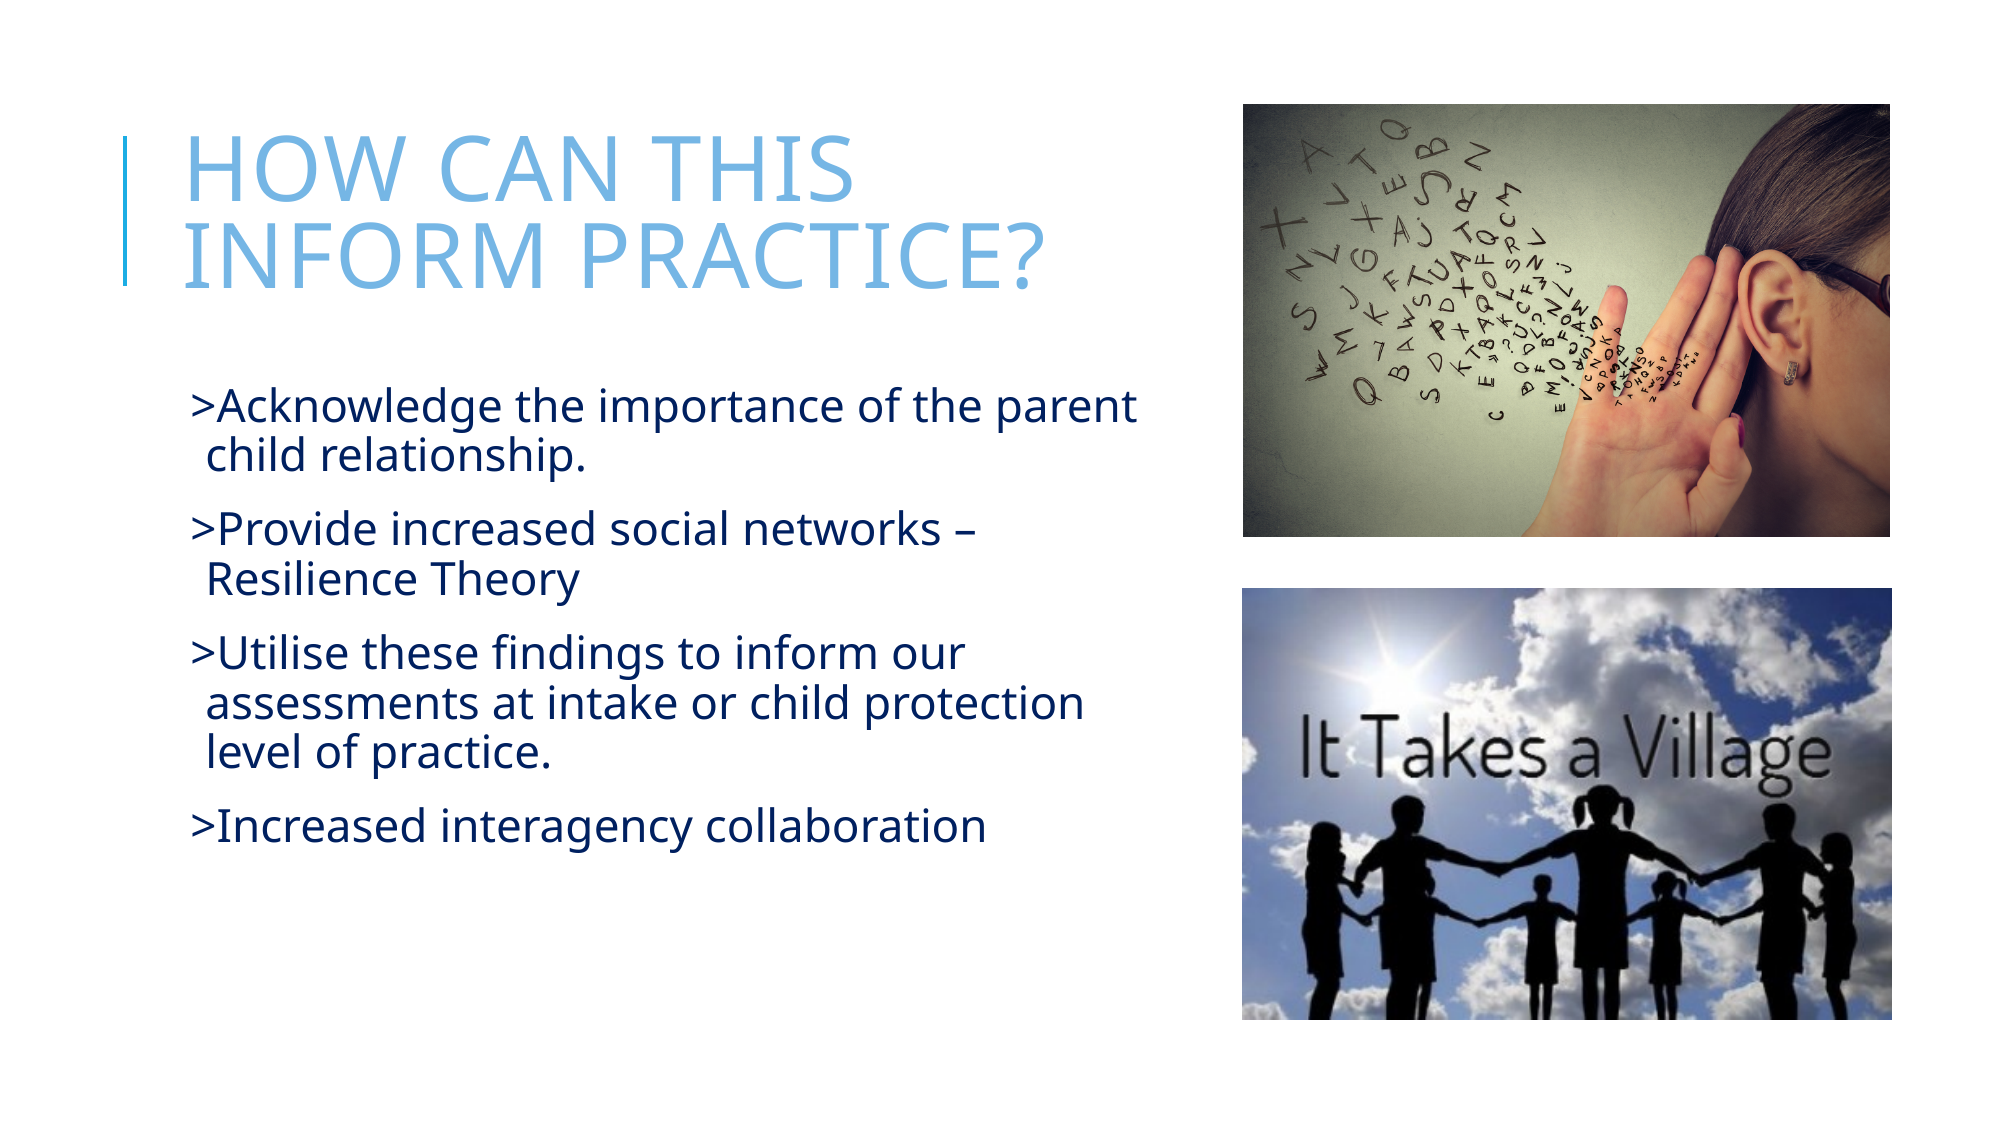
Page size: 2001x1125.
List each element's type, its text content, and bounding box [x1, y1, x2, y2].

picture [1242, 588, 1892, 1021]
title How can this inform Practice? [168, 96, 1164, 343]
list >Acknowledge the importance of the parent child relationship. >Provide increased social networks – Resilience Theory >Utilise these findings to inform our assessments at intake or child protection level of practice. >Increased interagency collaboration [168, 375, 1164, 1036]
picture [1243, 104, 1890, 537]
